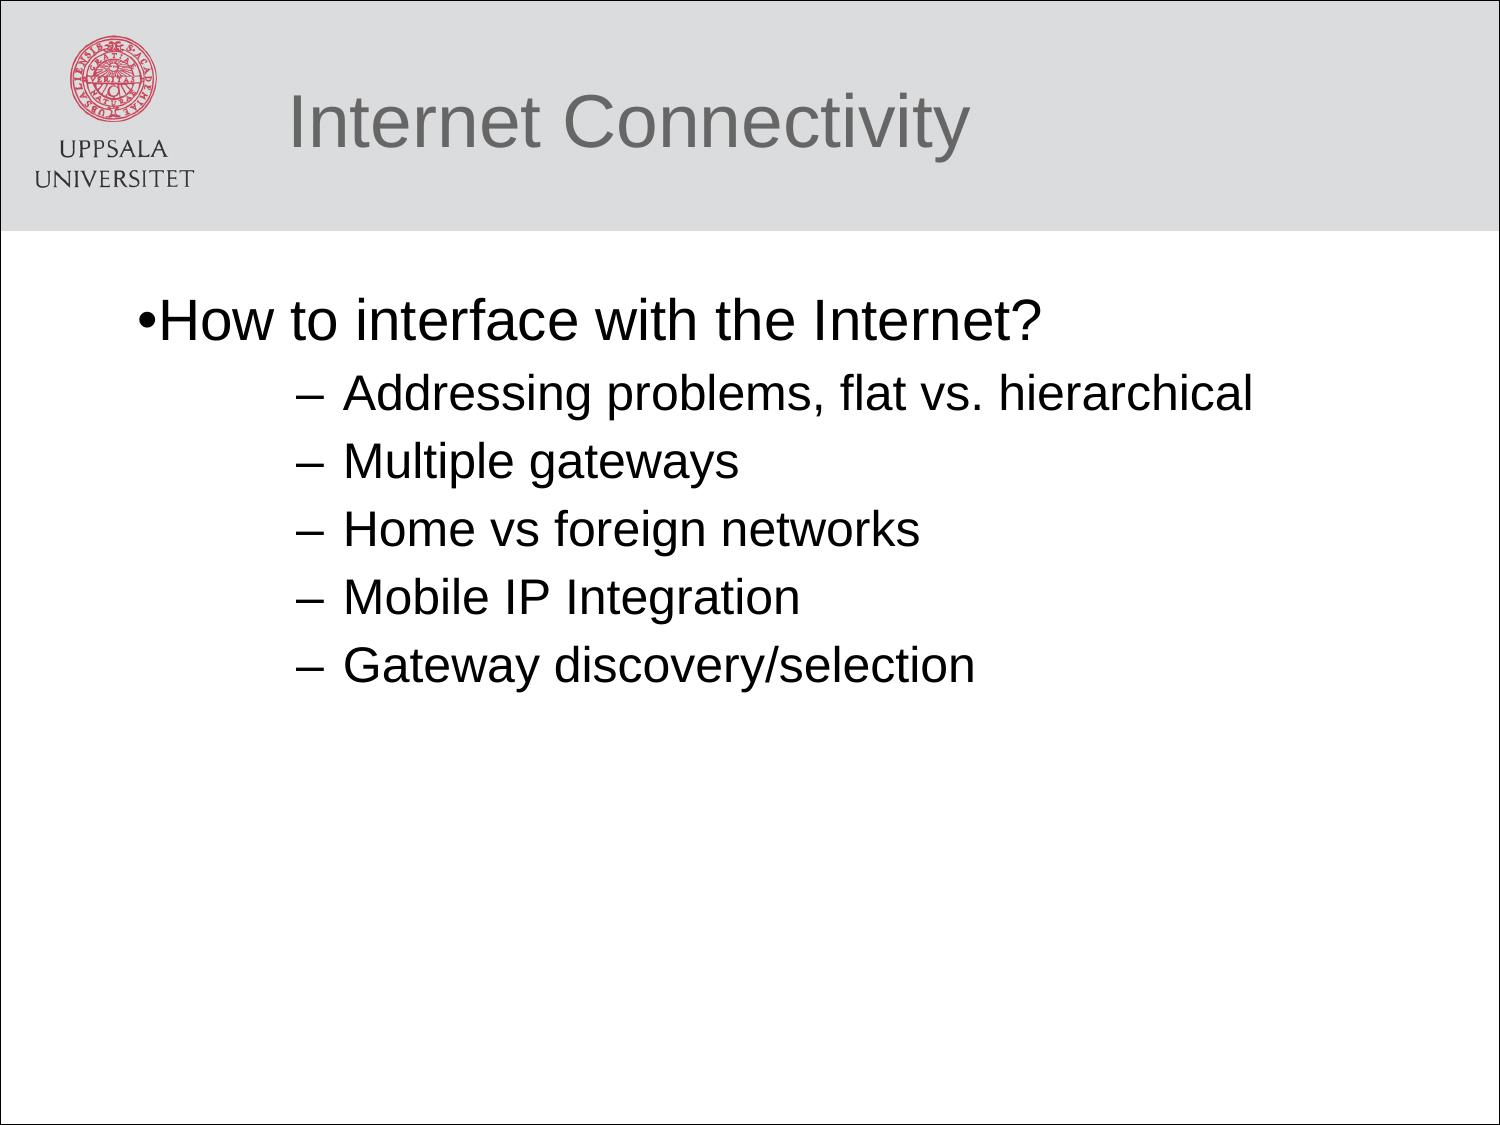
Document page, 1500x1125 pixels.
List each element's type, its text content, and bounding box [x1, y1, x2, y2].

list How to interface with the Internet? Addressing problems, flat vs. hierarchical Multiple gateways Home vs foreign networks Mobile IP Integration Gateway discovery/selection [137, 287, 1388, 1001]
picture [1, 1, 1499, 231]
title Internet Connectivity [287, 20, 1388, 222]
